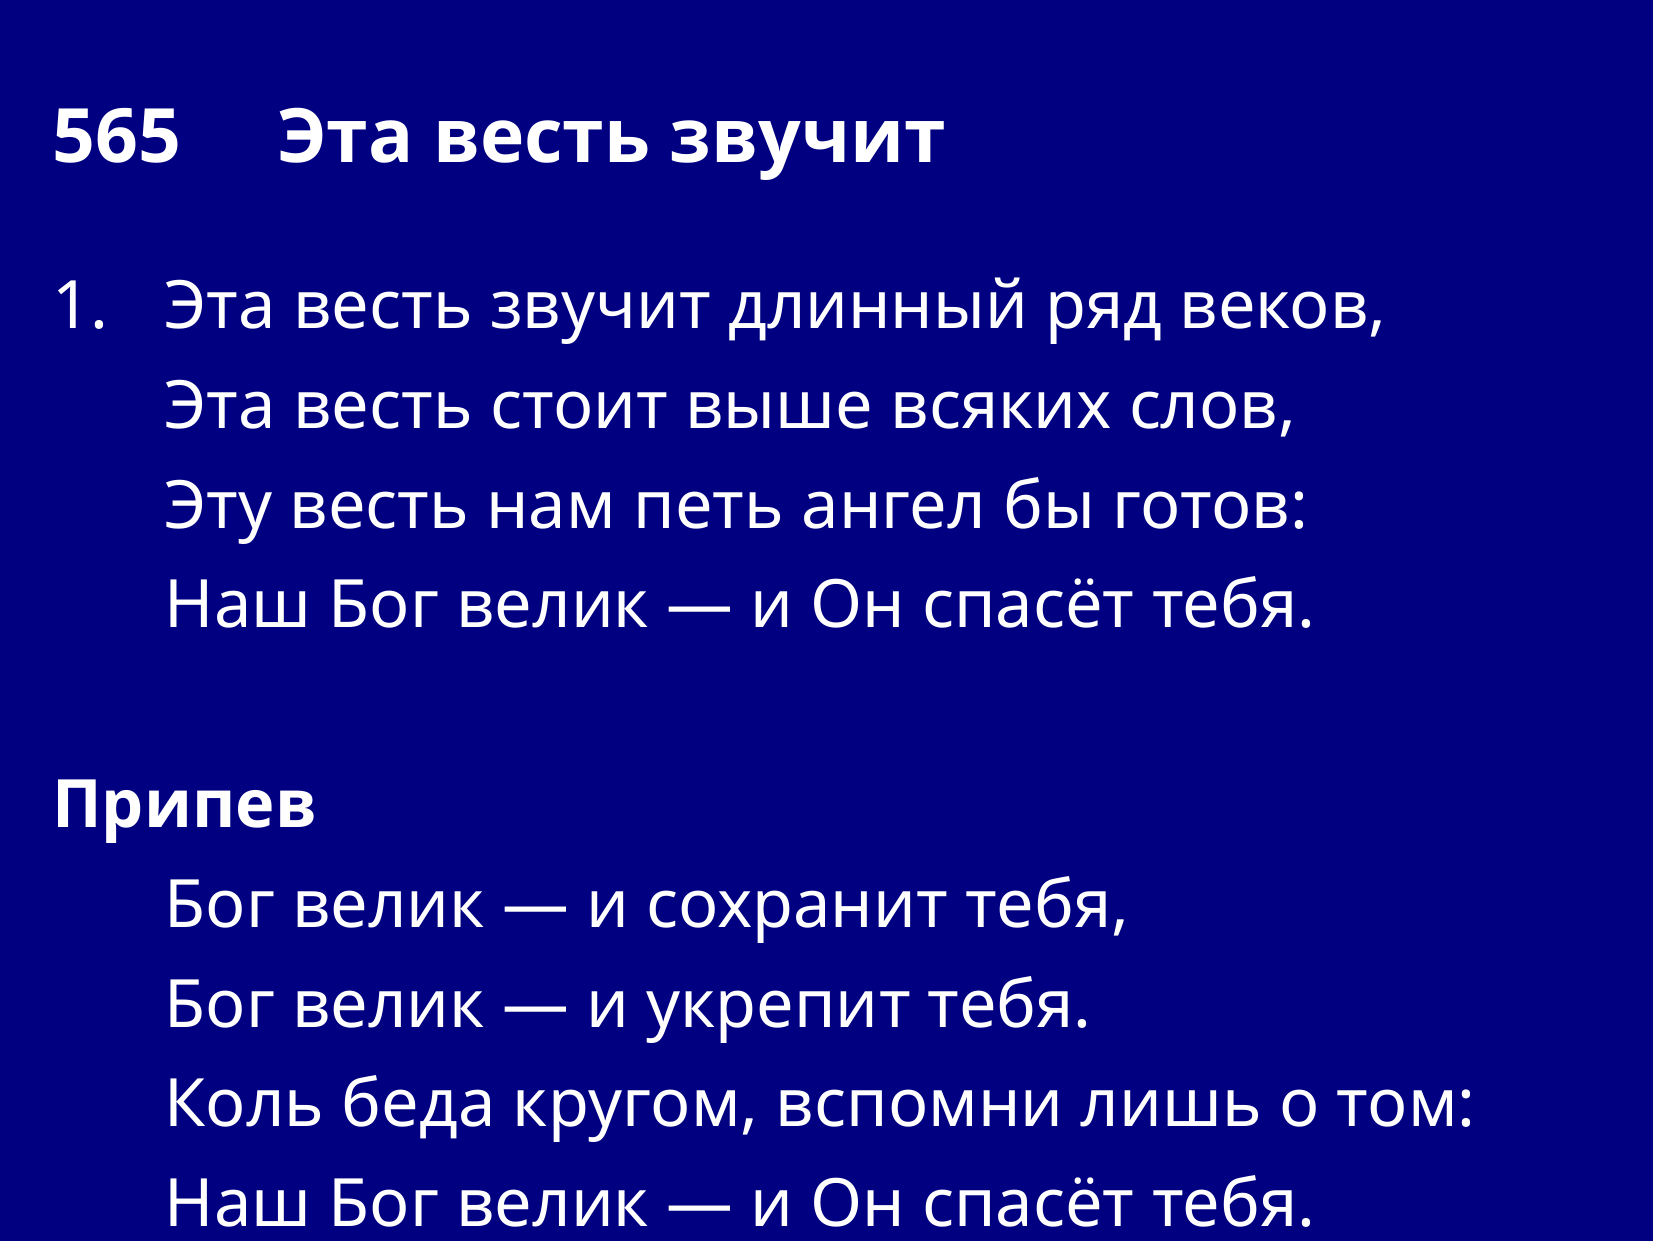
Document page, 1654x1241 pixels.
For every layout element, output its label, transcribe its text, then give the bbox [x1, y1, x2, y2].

text_box 565 Эта весть звучит [37, 75, 1576, 188]
text_box 1. Эта весть звучит длинный ряд веков, Эта весть стоит выше всяких слов, Эту весть нам петь ангел бы готов: Наш Бог велик — и Он спасёт тебя. Припев Бог велик — и сохранит тебя, Бог велик — и укрепит тебя. Коль беда кругом, вспомни лишь о том: Наш Бог велик — и Он спасёт тебя. [37, 150, 1653, 1163]
